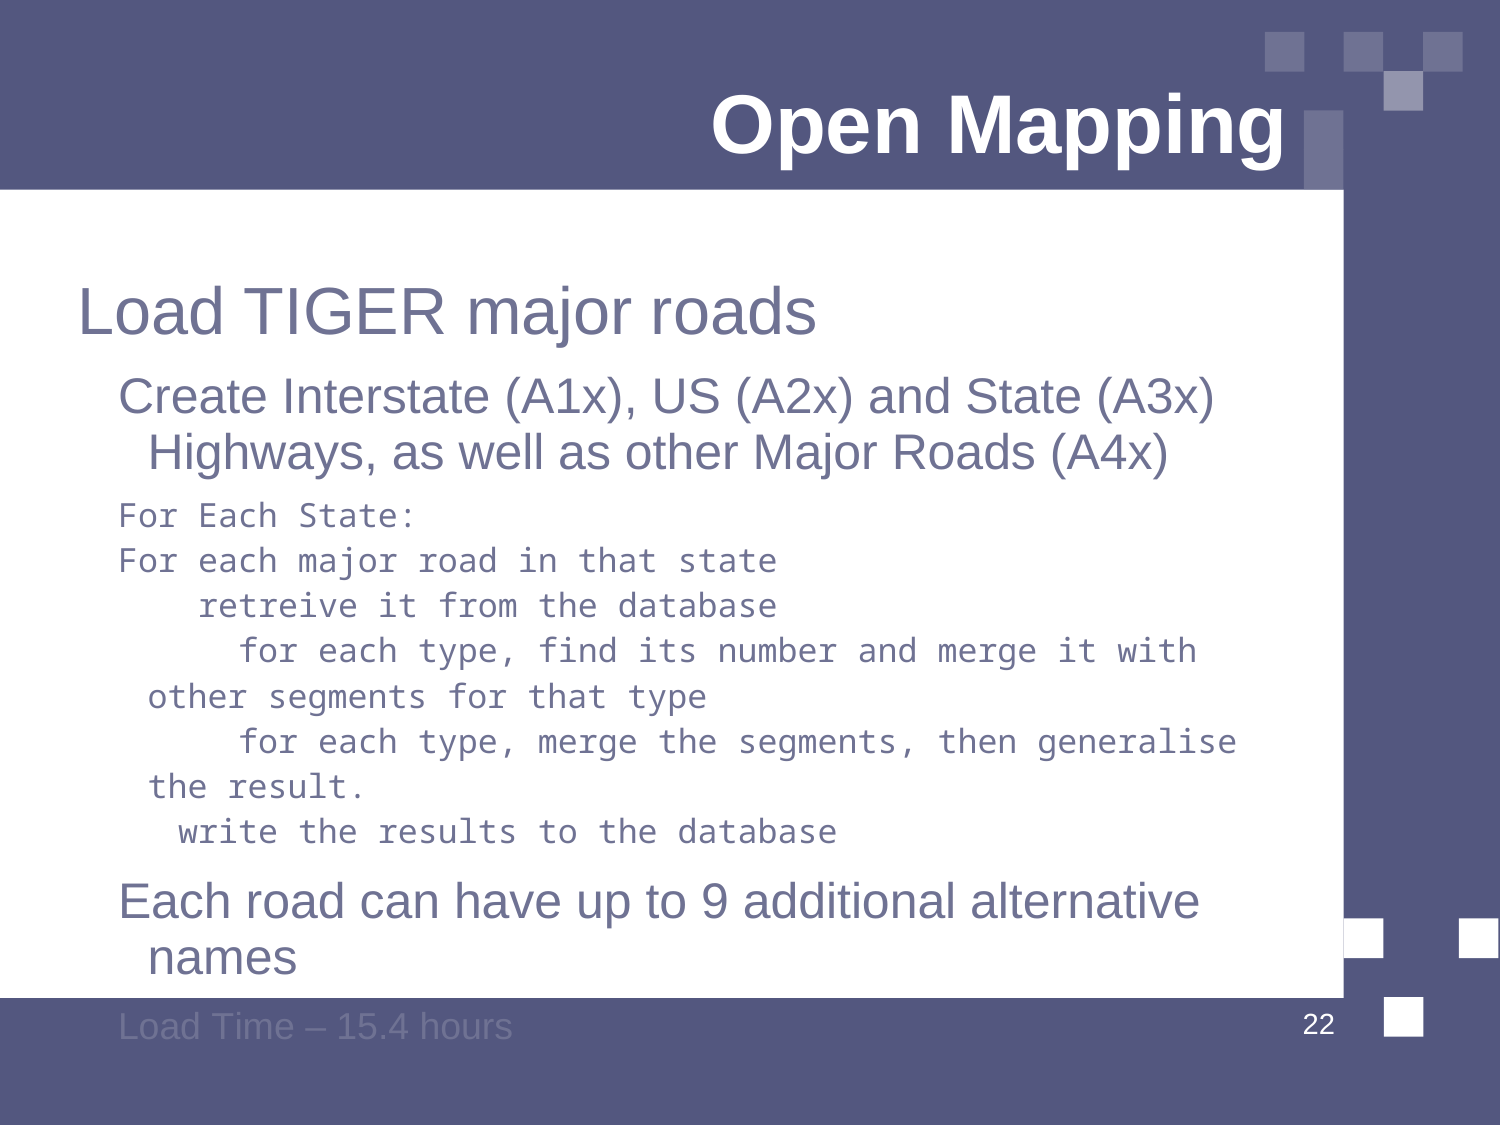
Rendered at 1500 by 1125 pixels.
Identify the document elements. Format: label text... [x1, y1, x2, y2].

list Load TIGER major roads Create Interstate (A1x), US (A2x) and State (A3x) Highways, as well as other Major Roads (A4x) For Each State: For each major road in that state retreive it from the database for each type, find its number and merge it with other segments for that type for each type, merge the segments, then generalise the result. write the results to the database Each road can have up to 9 additional alternative names Load Time – 15.4 hours [59, 236, 1289, 991]
title Open Mapping [58, 74, 1288, 176]
